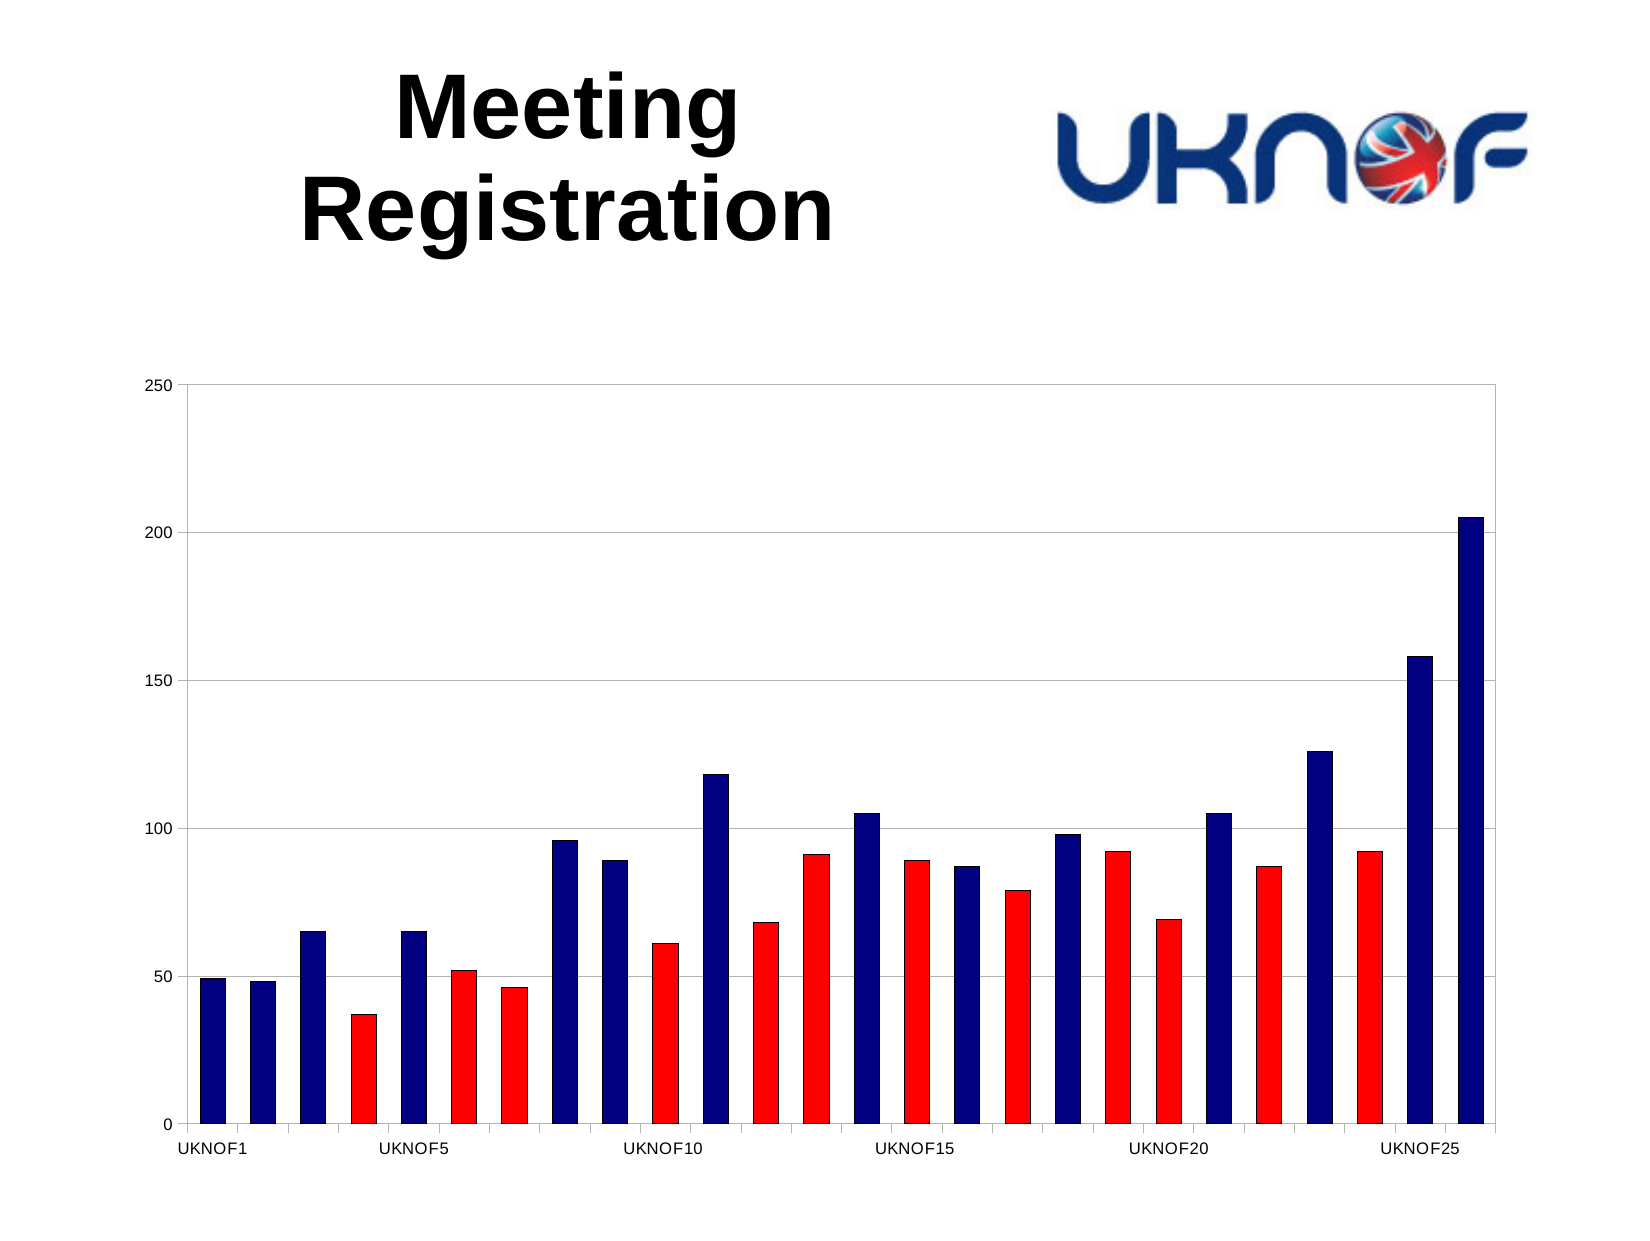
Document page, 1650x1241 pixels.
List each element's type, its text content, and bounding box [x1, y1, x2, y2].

picture [1050, 93, 1536, 225]
chart [123, 358, 1524, 1178]
title Meeting Registration [123, 37, 1013, 279]
